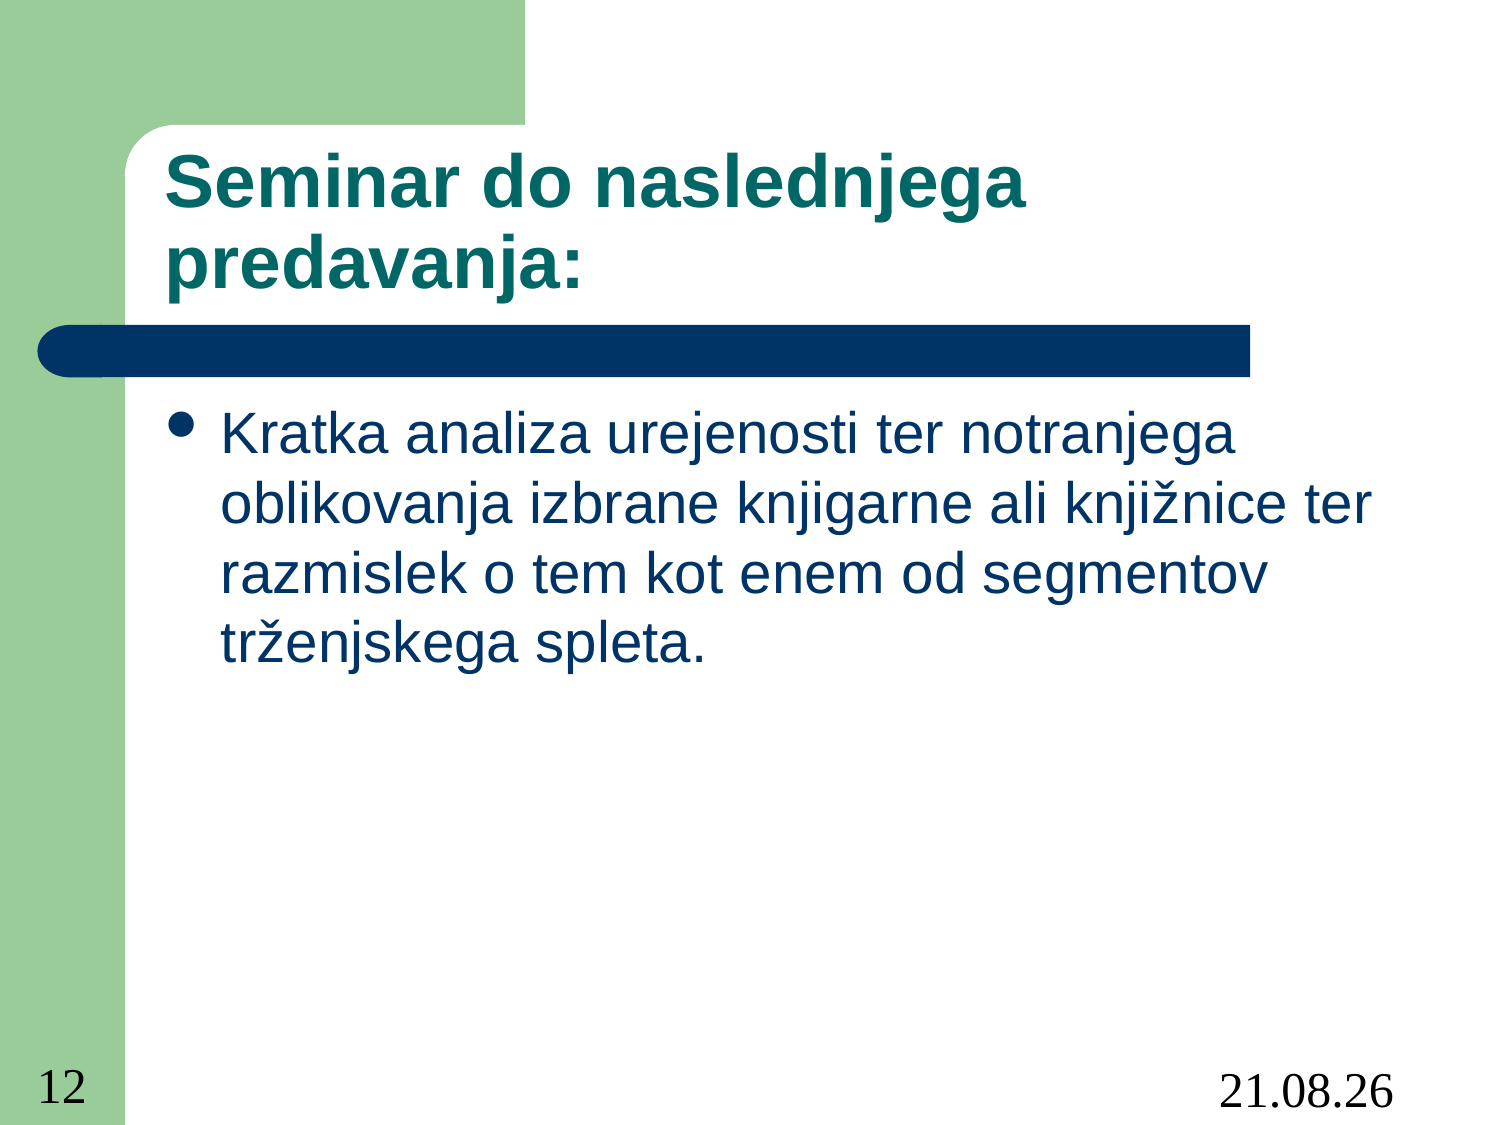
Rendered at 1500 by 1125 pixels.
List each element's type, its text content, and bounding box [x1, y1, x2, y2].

list Kratka analiza urejenosti ter notranjega oblikovanja izbrane knjigarne ali knjižnice ter razmislek o tem kot enem od segmentov trženjskega spleta. [149, 387, 1463, 1000]
title Seminar do naslednjega predavanja: [149, 124, 1463, 313]
